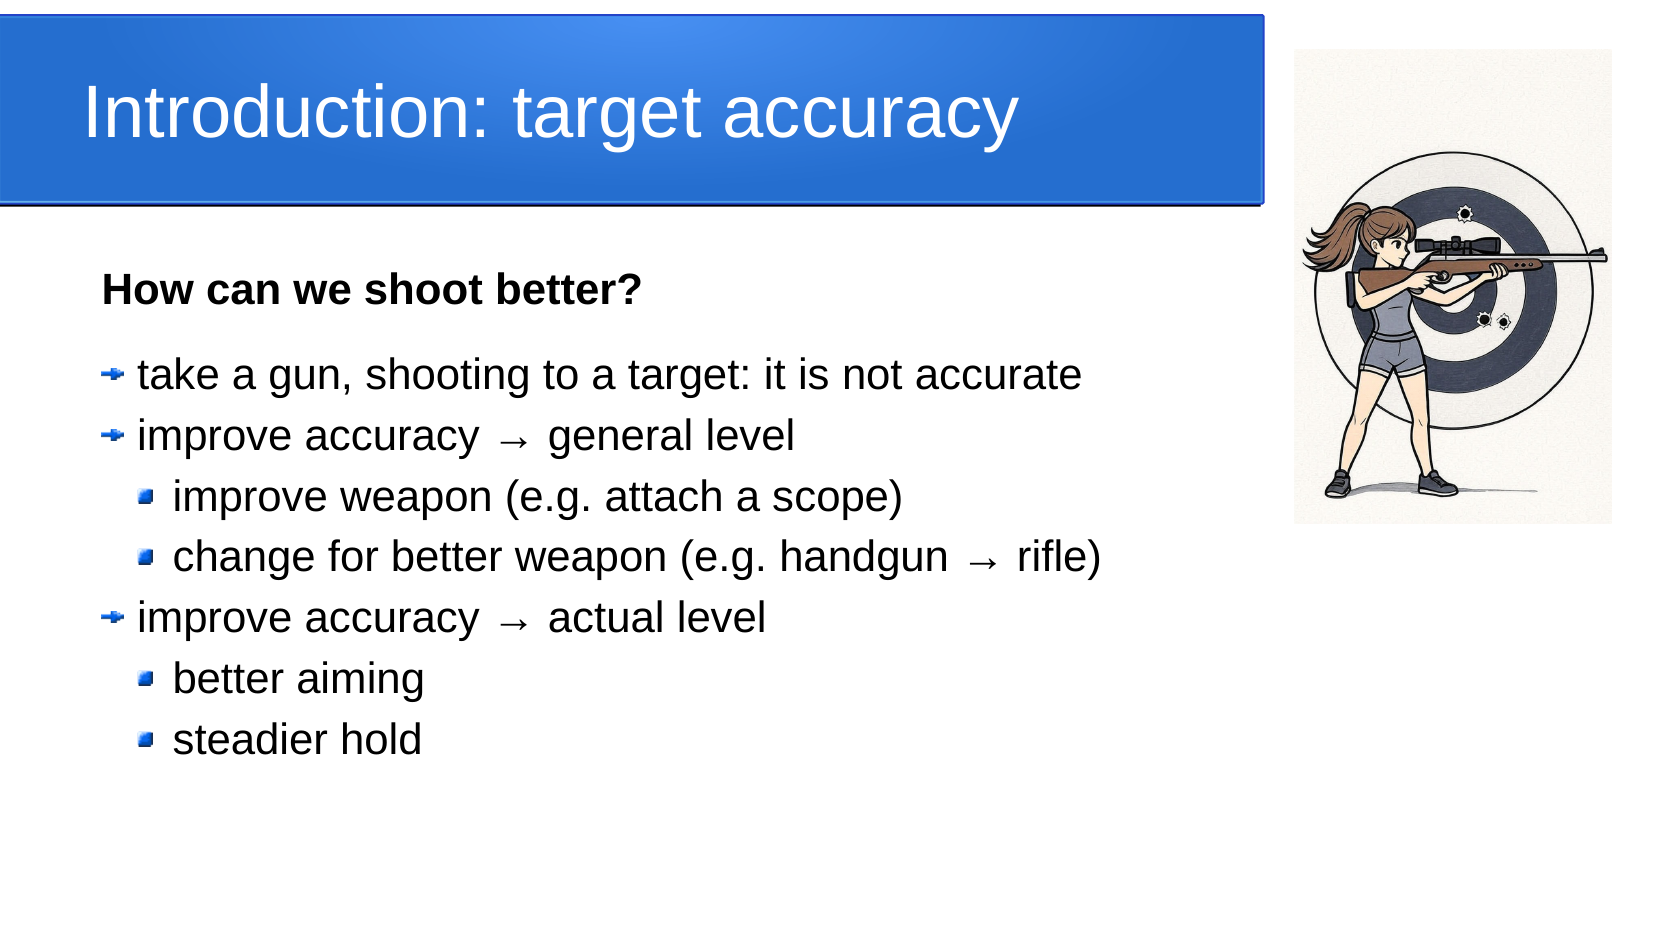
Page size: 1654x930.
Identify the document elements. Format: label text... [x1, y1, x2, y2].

title Introduction: target accuracy [82, 35, 1234, 189]
text_box How can we shoot better? take a gun, shooting to a target: it is not accurate improve accuracy → general level improve weapon (e.g. attach a scope) change for better weapon (e.g. handgun → rifle) improve accuracy → actual level better aiming steadier hold [86, 257, 1553, 893]
picture [1294, 49, 1612, 524]
